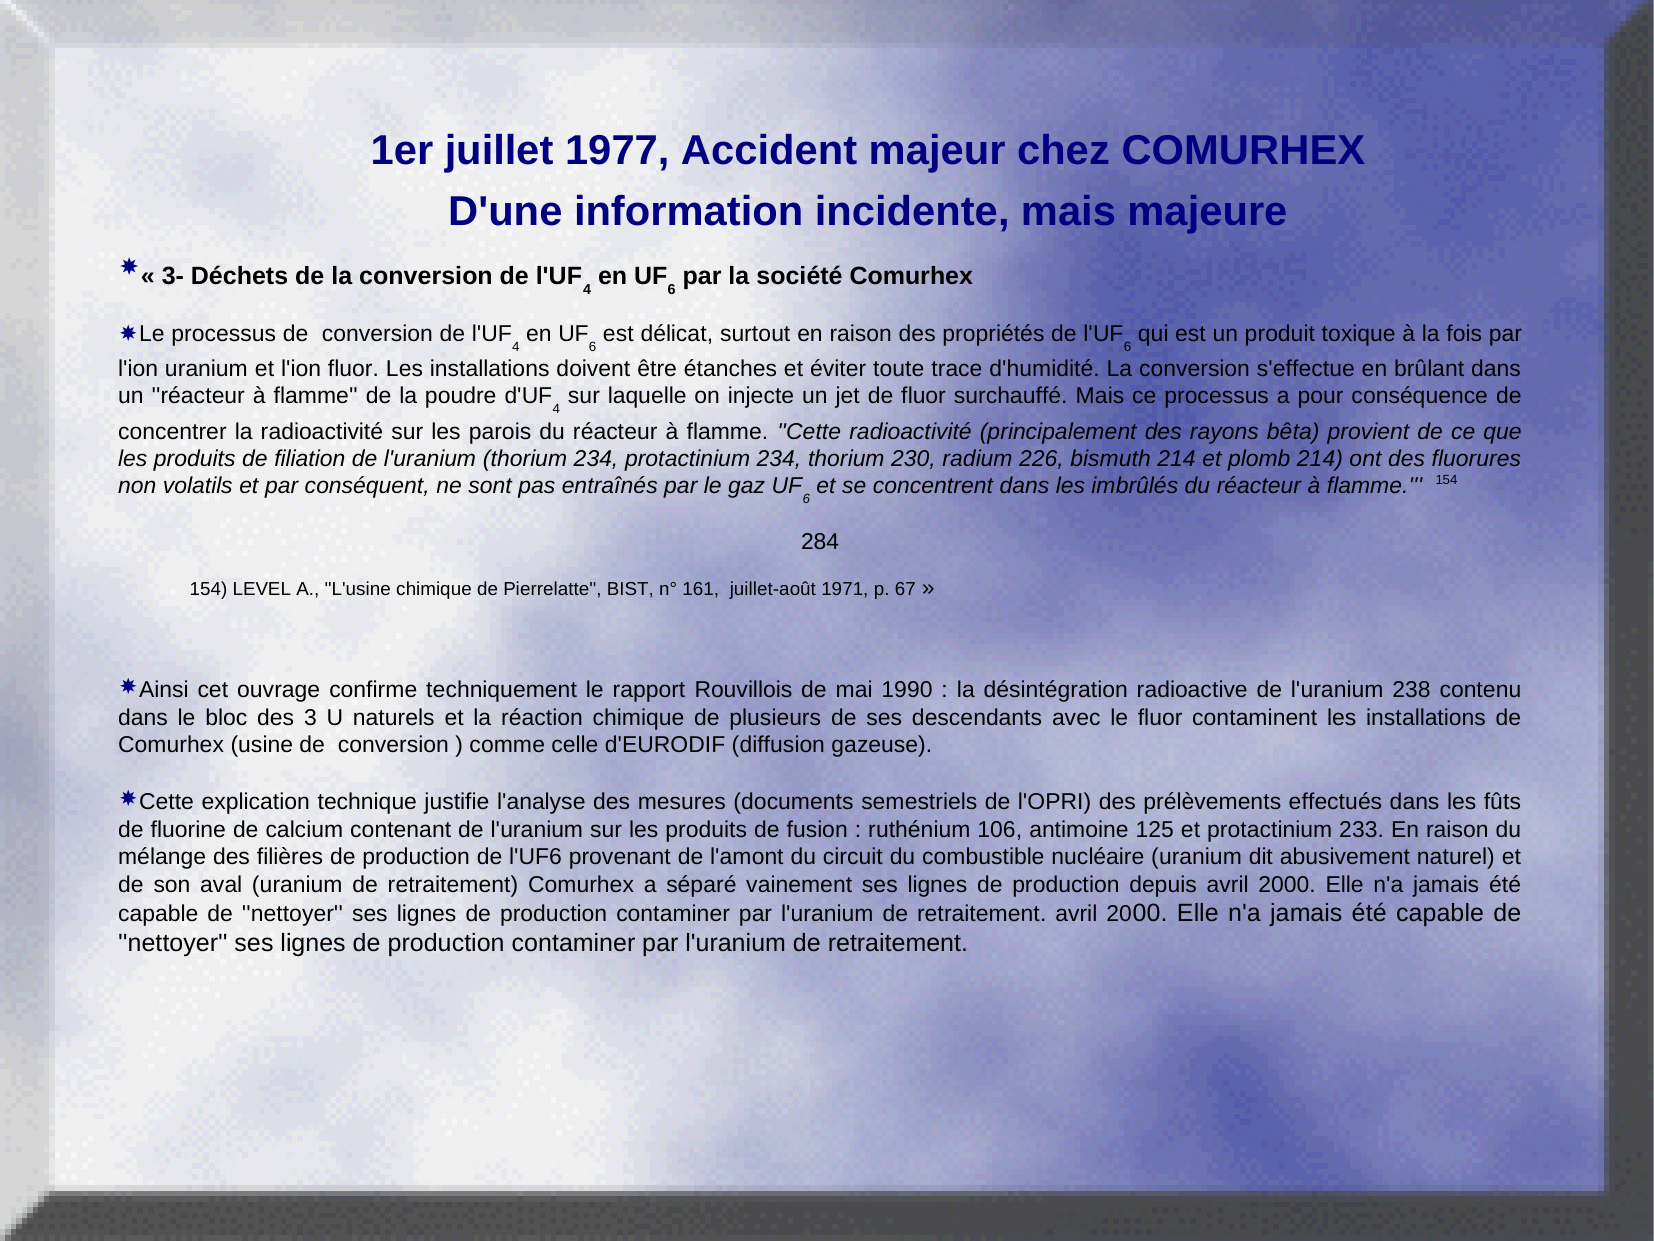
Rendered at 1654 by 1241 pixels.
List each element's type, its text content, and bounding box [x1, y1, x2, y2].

picture [0, 0, 1654, 1241]
list « 3- Déchets de la conversion de l'UF4 en UF6 par la société Comurhex Le processus de conversion de l'UF4 en UF6 est délicat, surtout en raison des propriétés de l'UF6 qui est un produit toxique à la fois par l'ion uranium et l'ion fluor. Les installations doivent être étanches et éviter toute trace d'humidité. La conversion s'effectue en brûlant dans un ''réacteur à flamme'' de la poudre d'UF4 sur laquelle on injecte un jet de fluor surchauffé. Mais ce processus a pour conséquence de concentrer la radioactivité sur les parois du réacteur à flamme. ''Cette radioactivité (principalement des rayons bêta) provient de ce que les produits de filiation de l'uranium (thorium 234, protactinium 234, thorium 230, radium 226, bismuth 214 et plomb 214) ont des fluorures non volatils et par conséquent, ne sont pas entraînés par le gaz UF6 et se concentrent dans les imbrûlés du réacteur à flamme.''' 154 284 154) LEVEL A., ''L'usine chimique de Pierrelatte'', BIST, n° 161, juillet-août 1971, p. 67 » Ainsi cet ouvrage confirme techniquement le rapport Rouvillois de mai 1990 : la désintégration radioactive de l'uranium 238 contenu dans le bloc des 3 U naturels et la réaction chimique de plusieurs de ses descendants avec le fluor contaminent les installations de Comurhex (usine de conversion ) comme celle d'EURODIF (diffusion gazeuse). Cette explication technique justifie l'analyse des mesures (documents semestriels de l'OPRI) des prélèvements effectués dans les fûts de fluorine de calcium contenant de l'uranium sur les produits de fusion : ruthénium 106, antimoine 125 et protactinium 233. En raison du mélange des filières de production de l'UF6 provenant de l'amont du circuit du combustible nucléaire (uranium dit abusivement naturel) et de son aval (uranium de retraitement) Comurhex a séparé vainement ses lignes de production depuis avril 2000. Elle n'a jamais été capable de ''nettoyer'' ses lignes de production contaminer par l'uranium de retraitement. avril 2000. Elle n'a jamais été capable de ''nettoyer'' ses lignes de production contaminer par l'uranium de retraitement. [118, 265, 1523, 1093]
title 1er juillet 1977, Accident majeur chez COMURHEX D'une information incidente, mais majeure [201, 105, 1535, 266]
